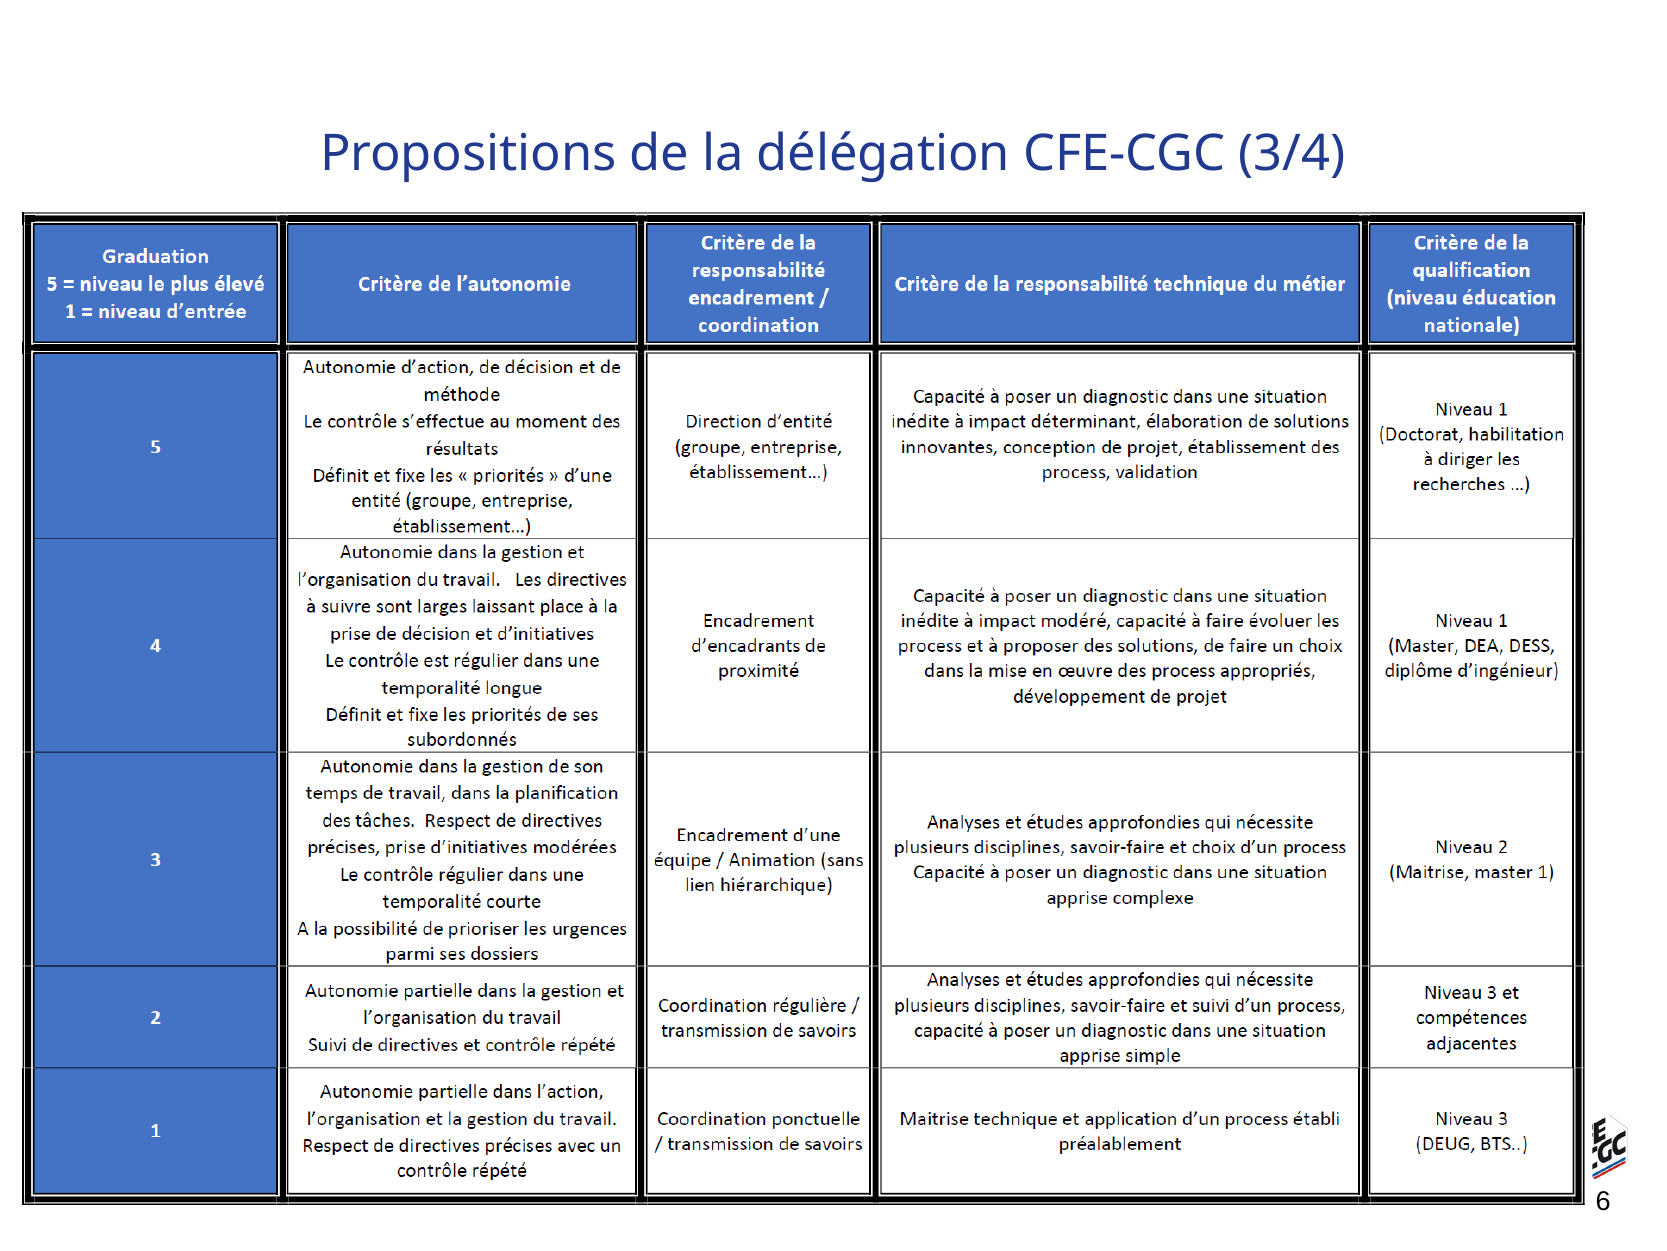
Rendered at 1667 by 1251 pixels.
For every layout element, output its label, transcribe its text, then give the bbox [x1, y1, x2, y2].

picture [18, 206, 1593, 1209]
title Propositions de la délégation CFE-CGC (3/4) [52, 85, 1597, 207]
